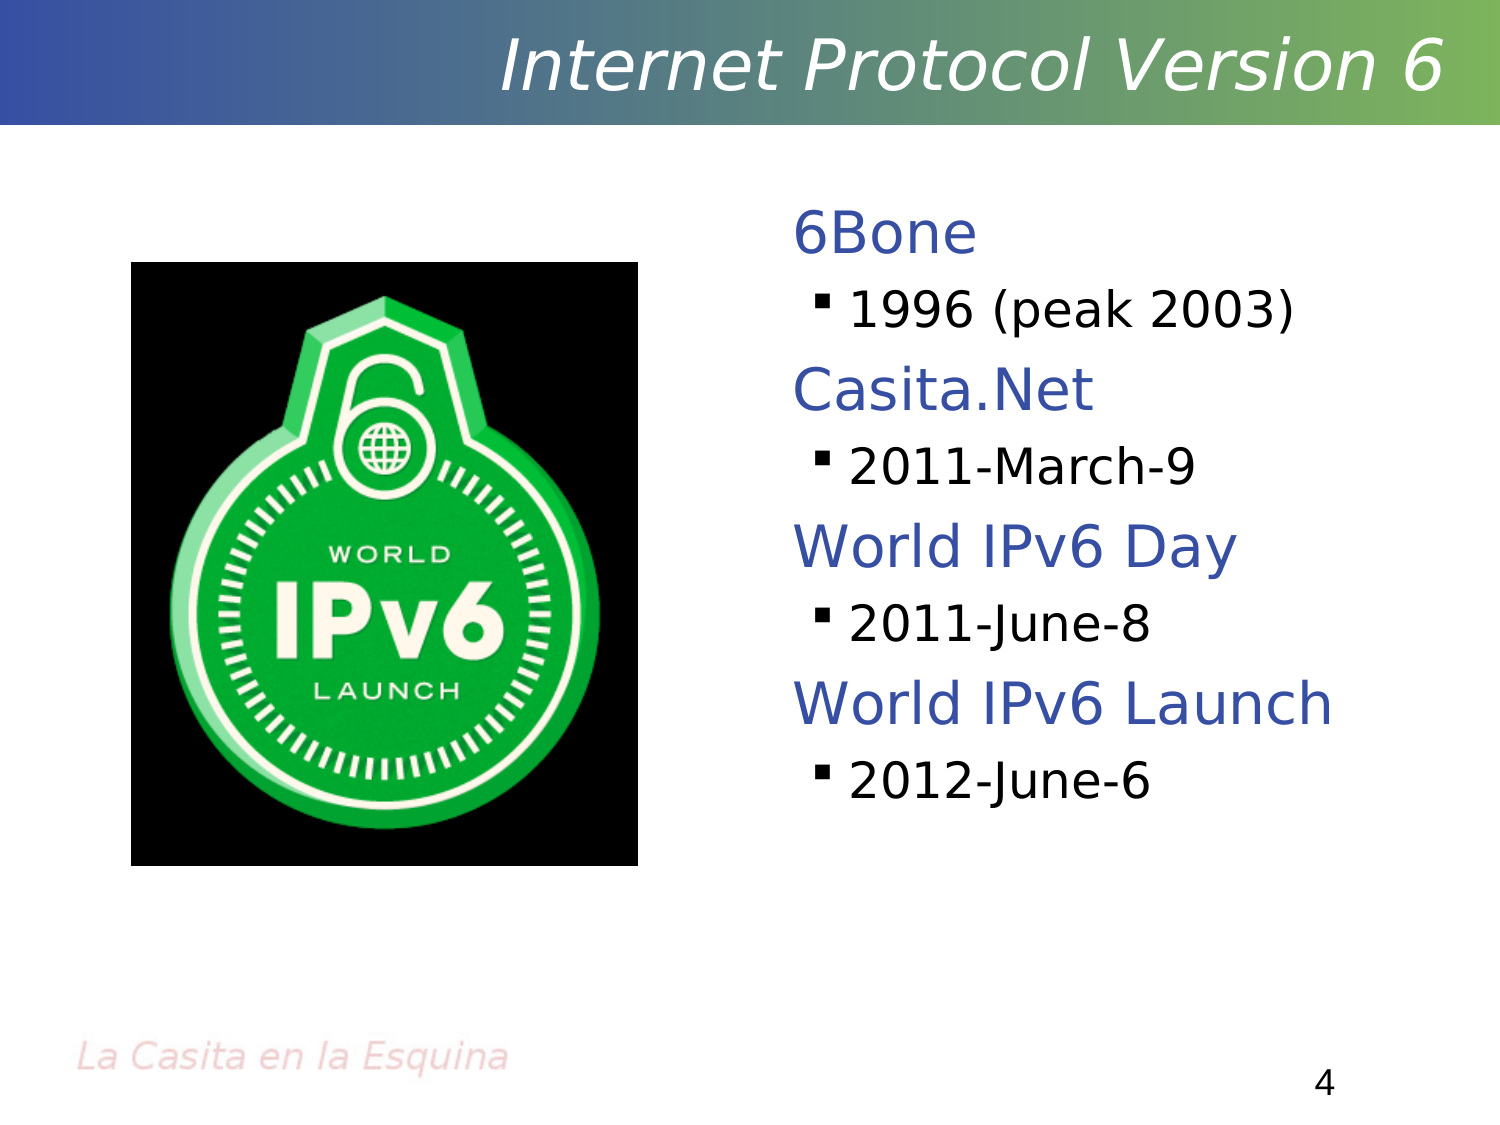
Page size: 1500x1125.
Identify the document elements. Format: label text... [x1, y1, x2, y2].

list 6Bone 1996 (peak 2003) Casita.Net 2011-March-9 World IPv6 Day 2011-June-8 World IPv6 Launch 2012-June-6 [750, 187, 1426, 988]
picture [45, 1019, 545, 1095]
title Internet Protocol Version 6 [62, 12, 1463, 113]
picture [131, 262, 638, 866]
